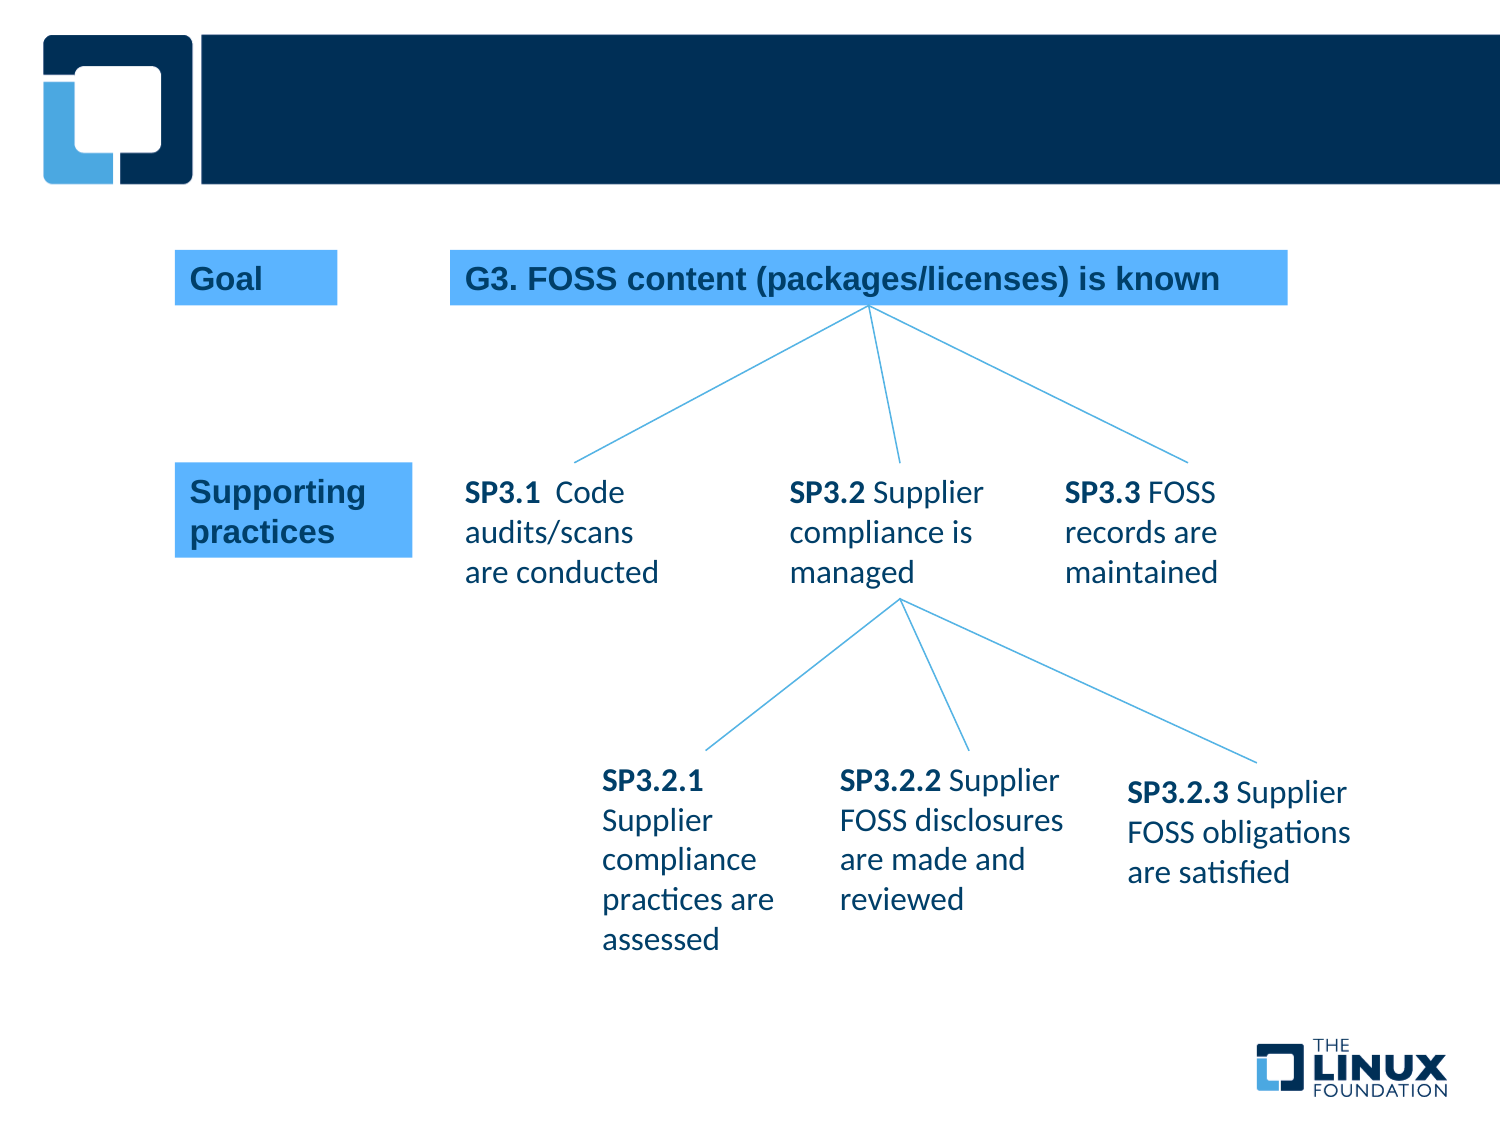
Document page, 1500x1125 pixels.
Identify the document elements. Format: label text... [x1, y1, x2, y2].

text_box SP3.2.1 Supplier compliance practices are assessed [587, 750, 825, 966]
picture [0, 0, 1500, 1125]
text_box SP3.2.2 Supplier FOSS disclosures are made and reviewed [825, 750, 1113, 926]
text_box SP3.2 Supplier compliance is managed [774, 462, 1025, 598]
text_box G3. FOSS content (packages/licenses) is known [450, 249, 1288, 306]
text_box Goal [174, 249, 338, 306]
text_box SP3.2.3 Supplier FOSS obligations are satisfied [1112, 762, 1401, 898]
text_box SP3.1 Code audits/scans are conducted [449, 462, 700, 598]
text_box SP3.3 FOSS records are maintained [1049, 462, 1326, 598]
text_box Supporting practices [174, 462, 413, 558]
